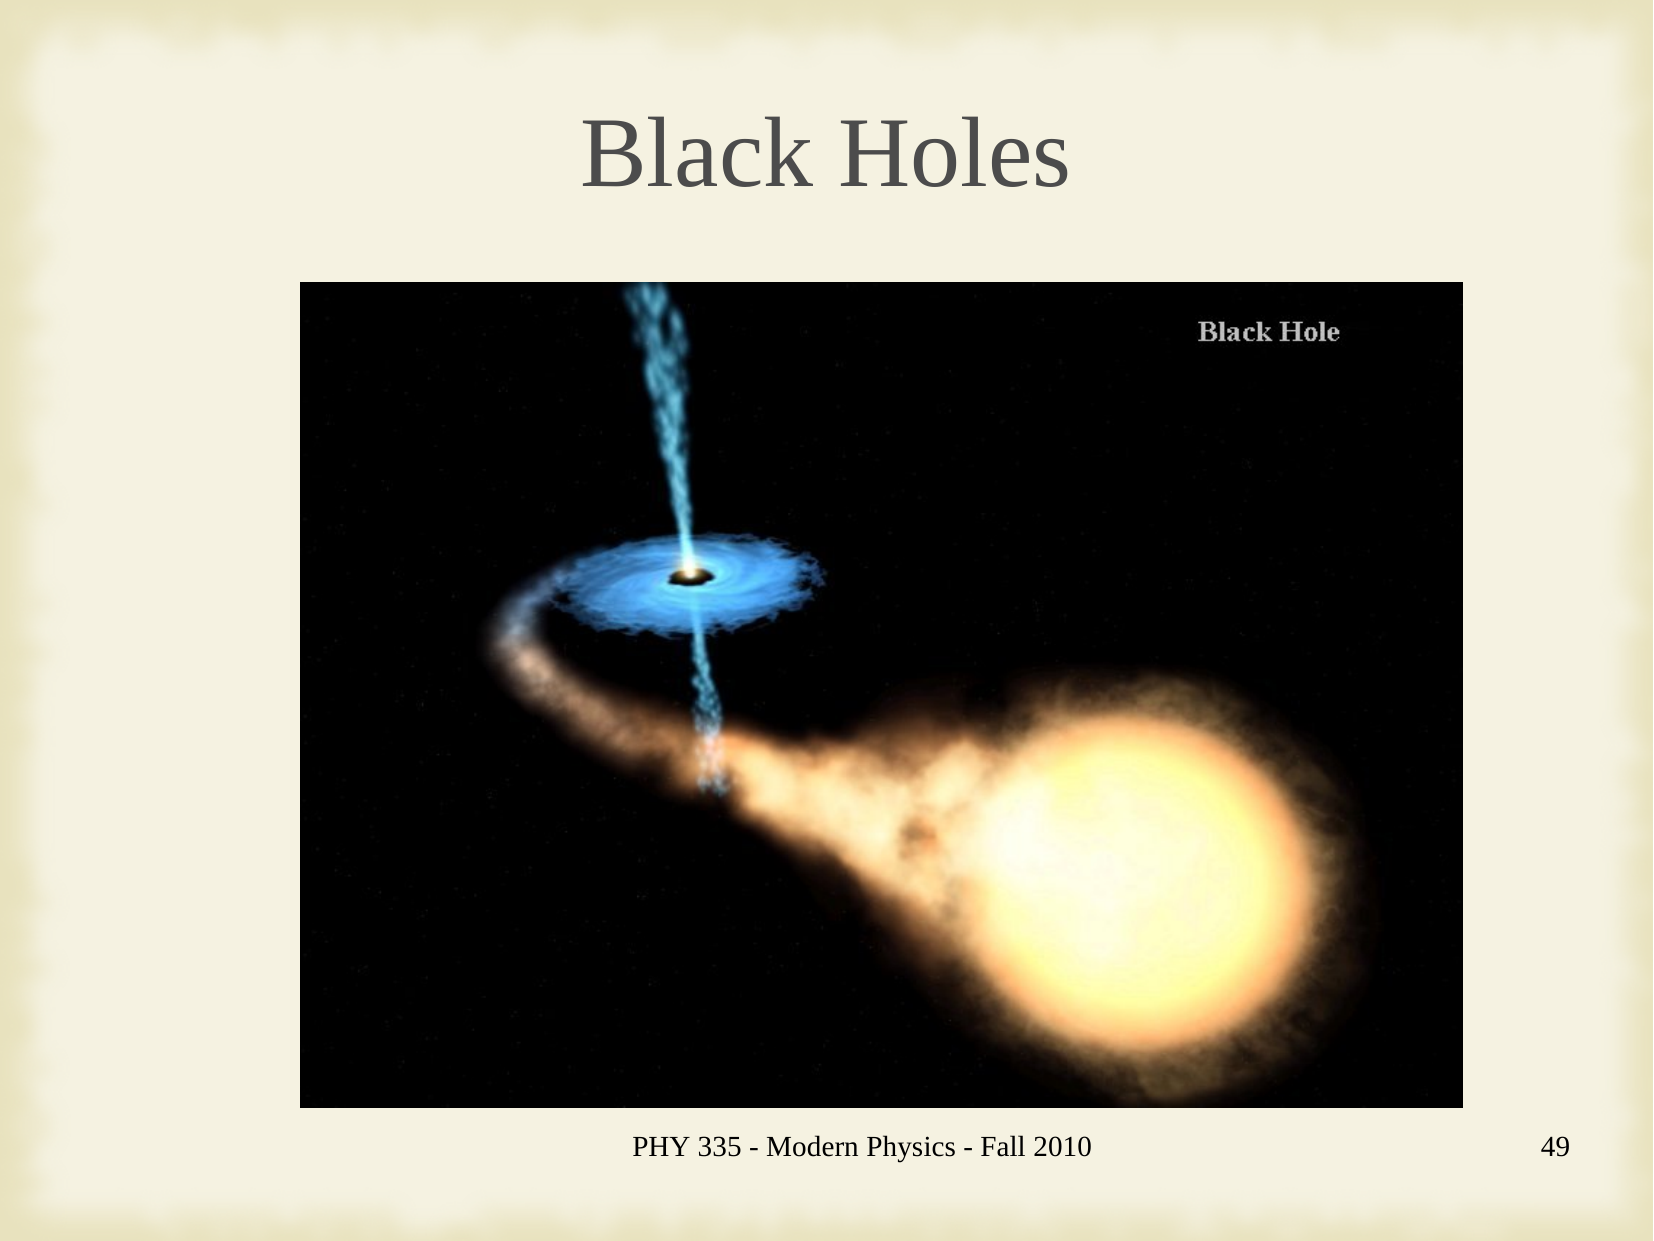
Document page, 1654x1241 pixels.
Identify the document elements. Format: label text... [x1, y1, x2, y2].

picture [0, 0, 1653, 1241]
title Black Holes [82, 49, 1571, 257]
